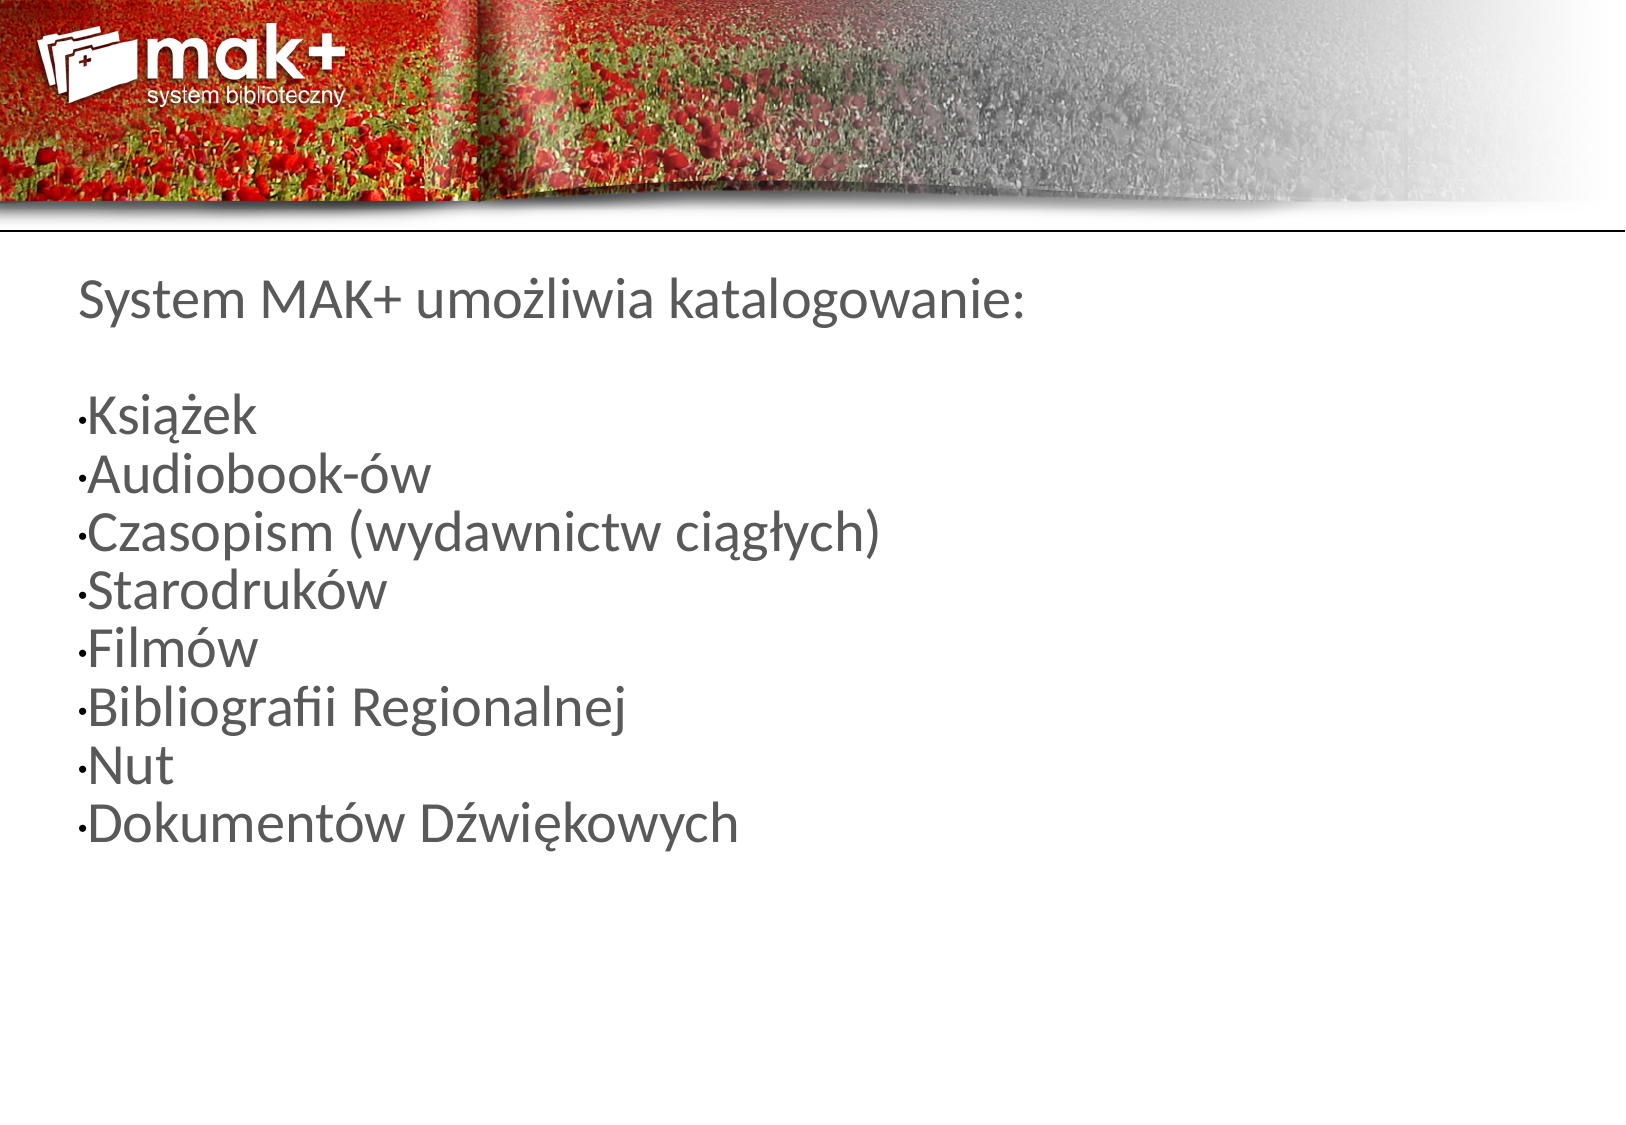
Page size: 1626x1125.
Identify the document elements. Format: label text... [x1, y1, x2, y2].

picture [0, 0, 1625, 231]
text_box System MAK+ umożliwia katalogowanie: Książek Audiobook-ów Czasopism (wydawnictw ciągłych) Starodruków Filmów Bibliografii Regionalnej Nut Dokumentów Dźwiękowych [63, 267, 1596, 916]
